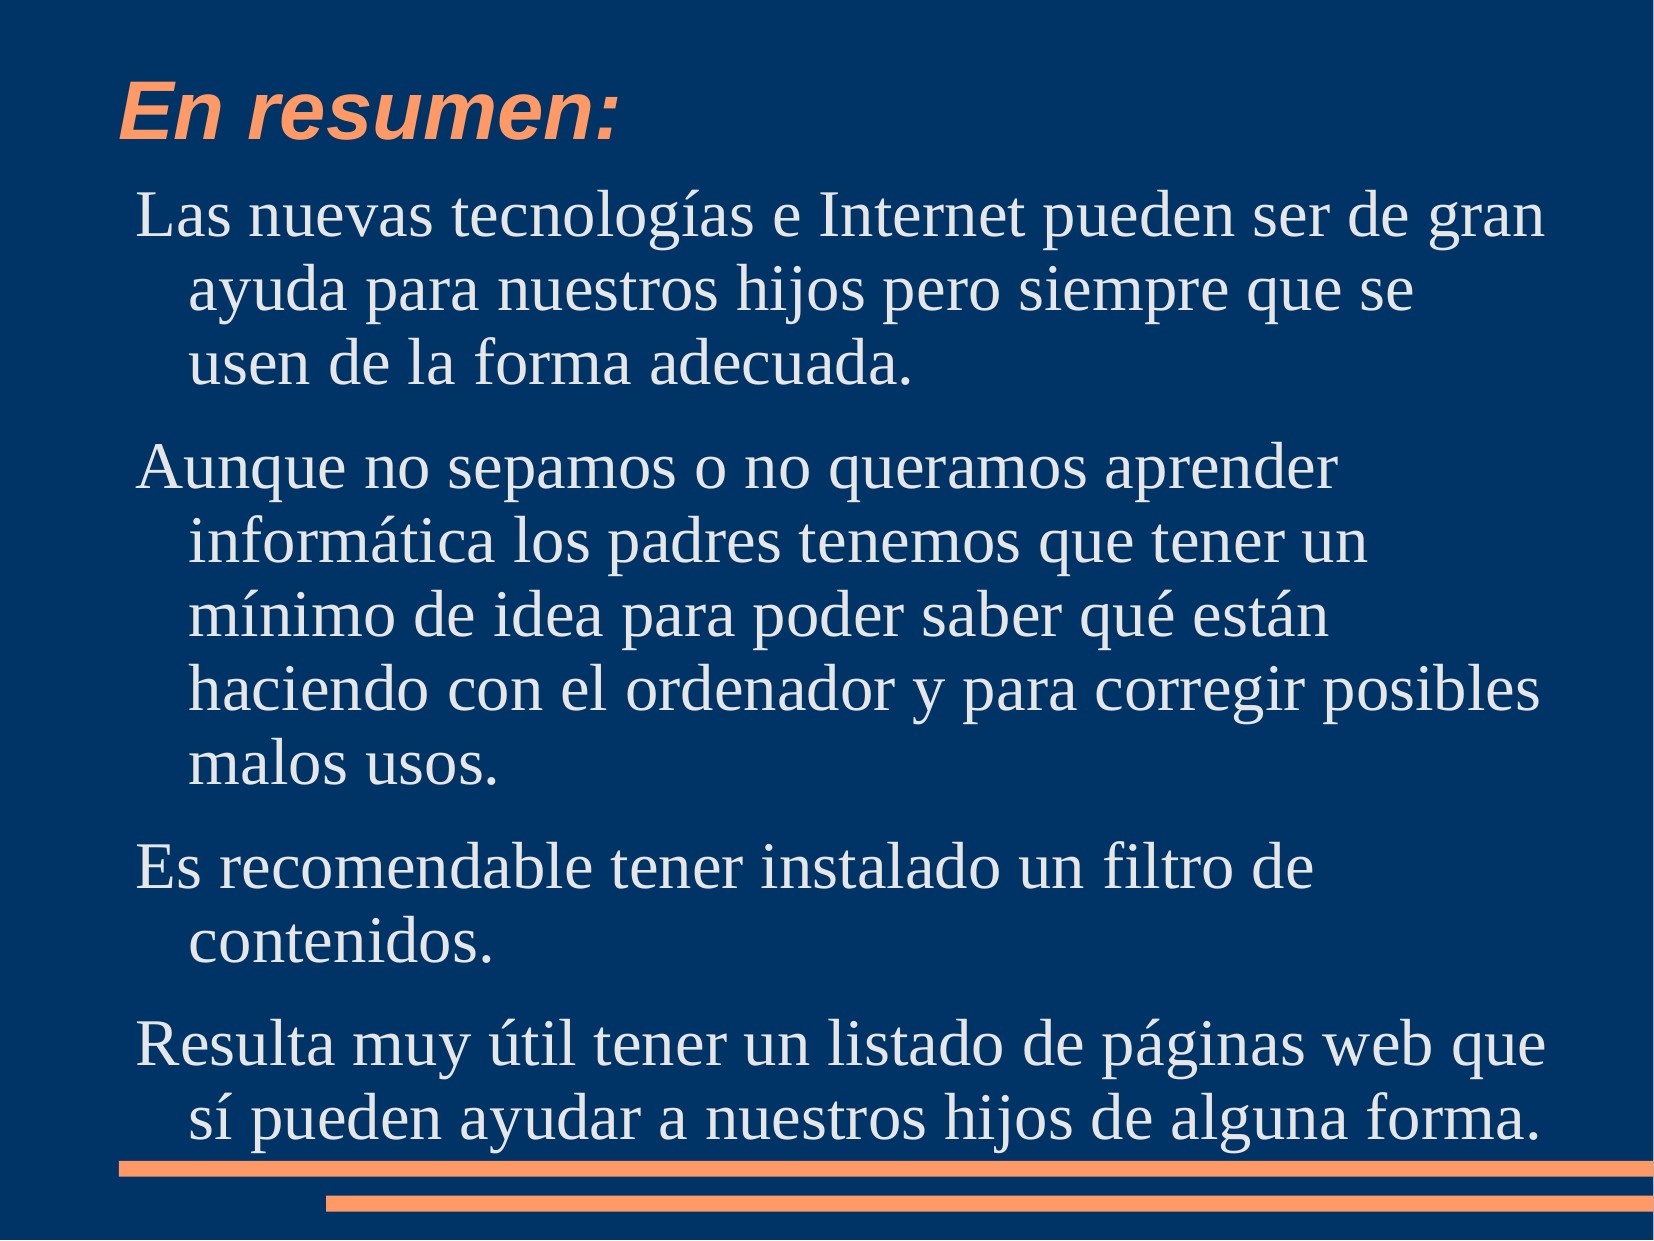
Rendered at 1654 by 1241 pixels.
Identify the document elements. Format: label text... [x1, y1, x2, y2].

title En resumen: [118, 14, 1531, 177]
list Las nuevas tecnologías e Internet pueden ser de gran ayuda para nuestros hijos pero siempre que se usen de la forma adecuada. Aunque no sepamos o no queramos aprender informática los padres tenemos que tener un mínimo de idea para poder saber qué están haciendo con el ordenador y para corregir posibles malos usos. Es recomendable tener instalado un filtro de contenidos. Resulta muy útil tener un listado de páginas web que sí pueden ayudar a nuestros hijos de alguna forma. [118, 177, 1558, 1241]
